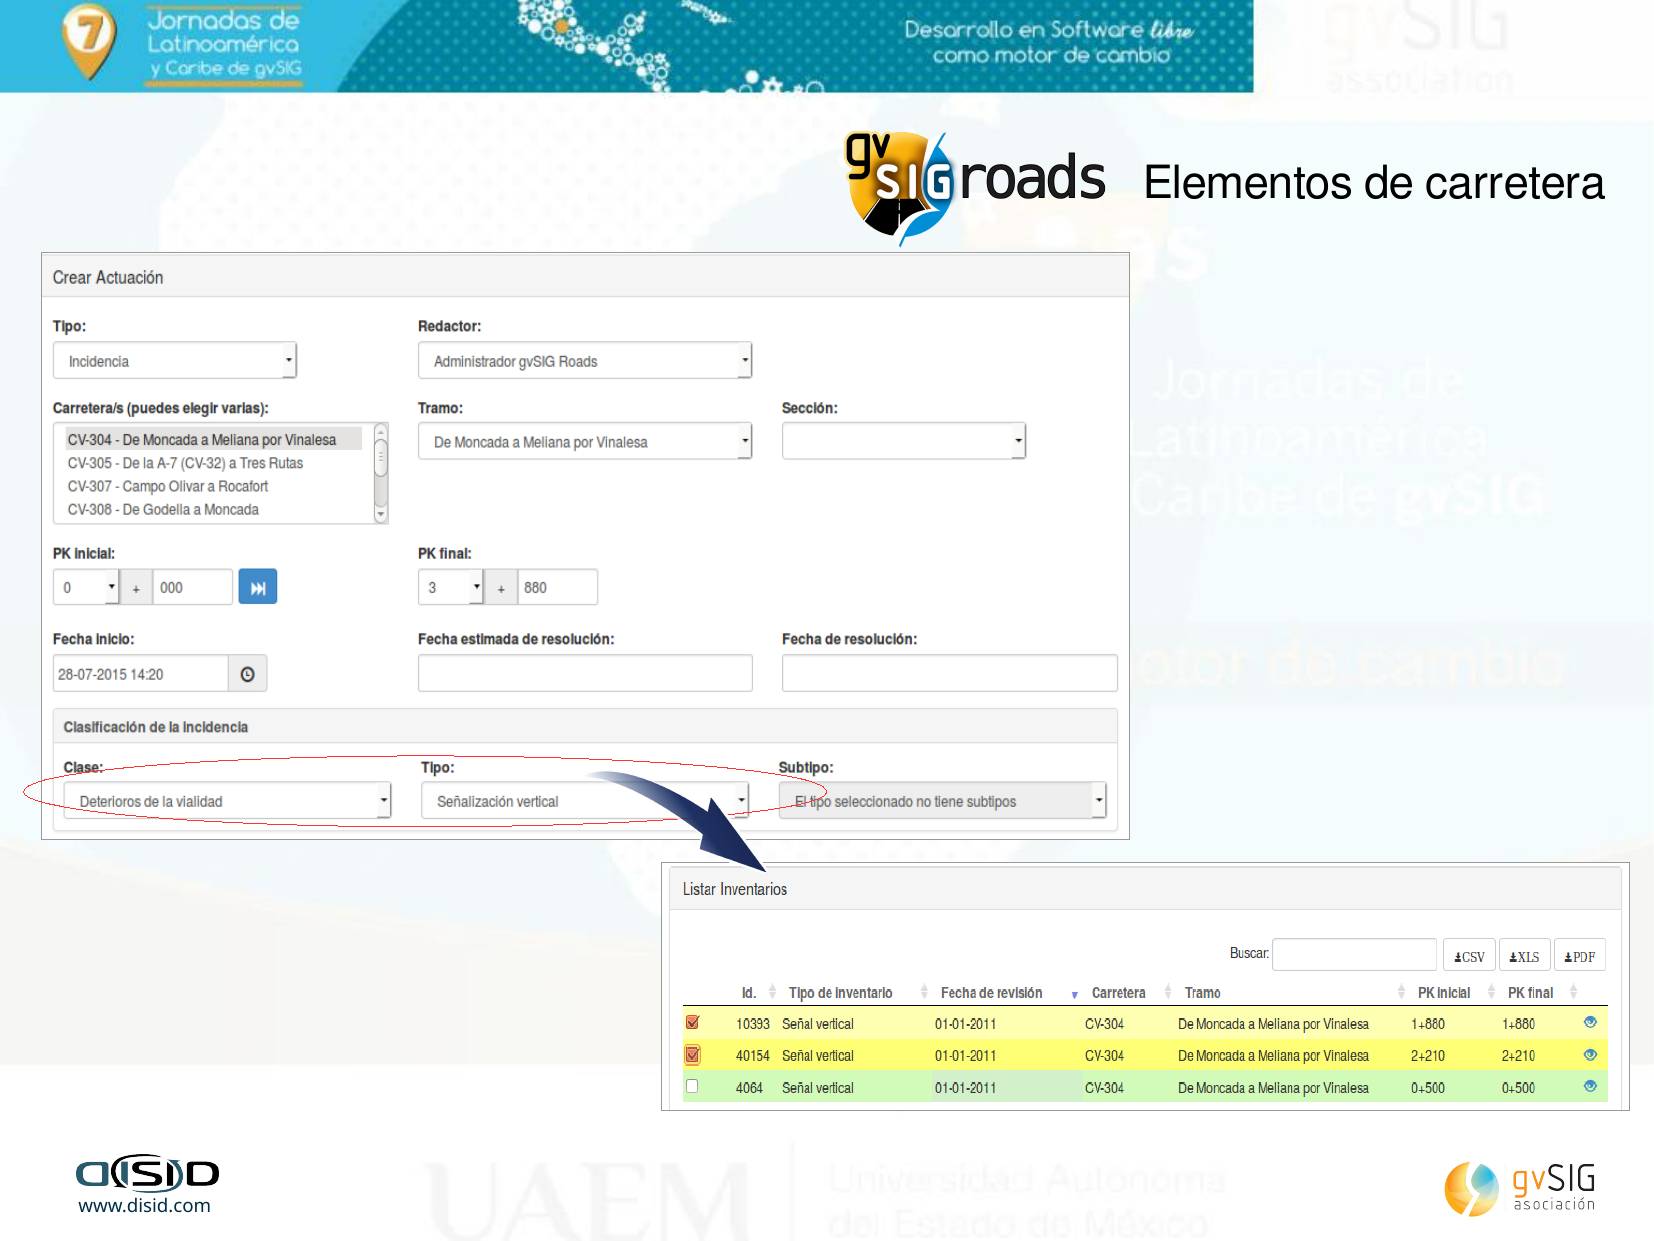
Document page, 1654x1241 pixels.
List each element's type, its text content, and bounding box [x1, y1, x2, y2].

title Elementos de carretera [1110, 131, 1607, 235]
picture [0, 0, 1654, 1241]
